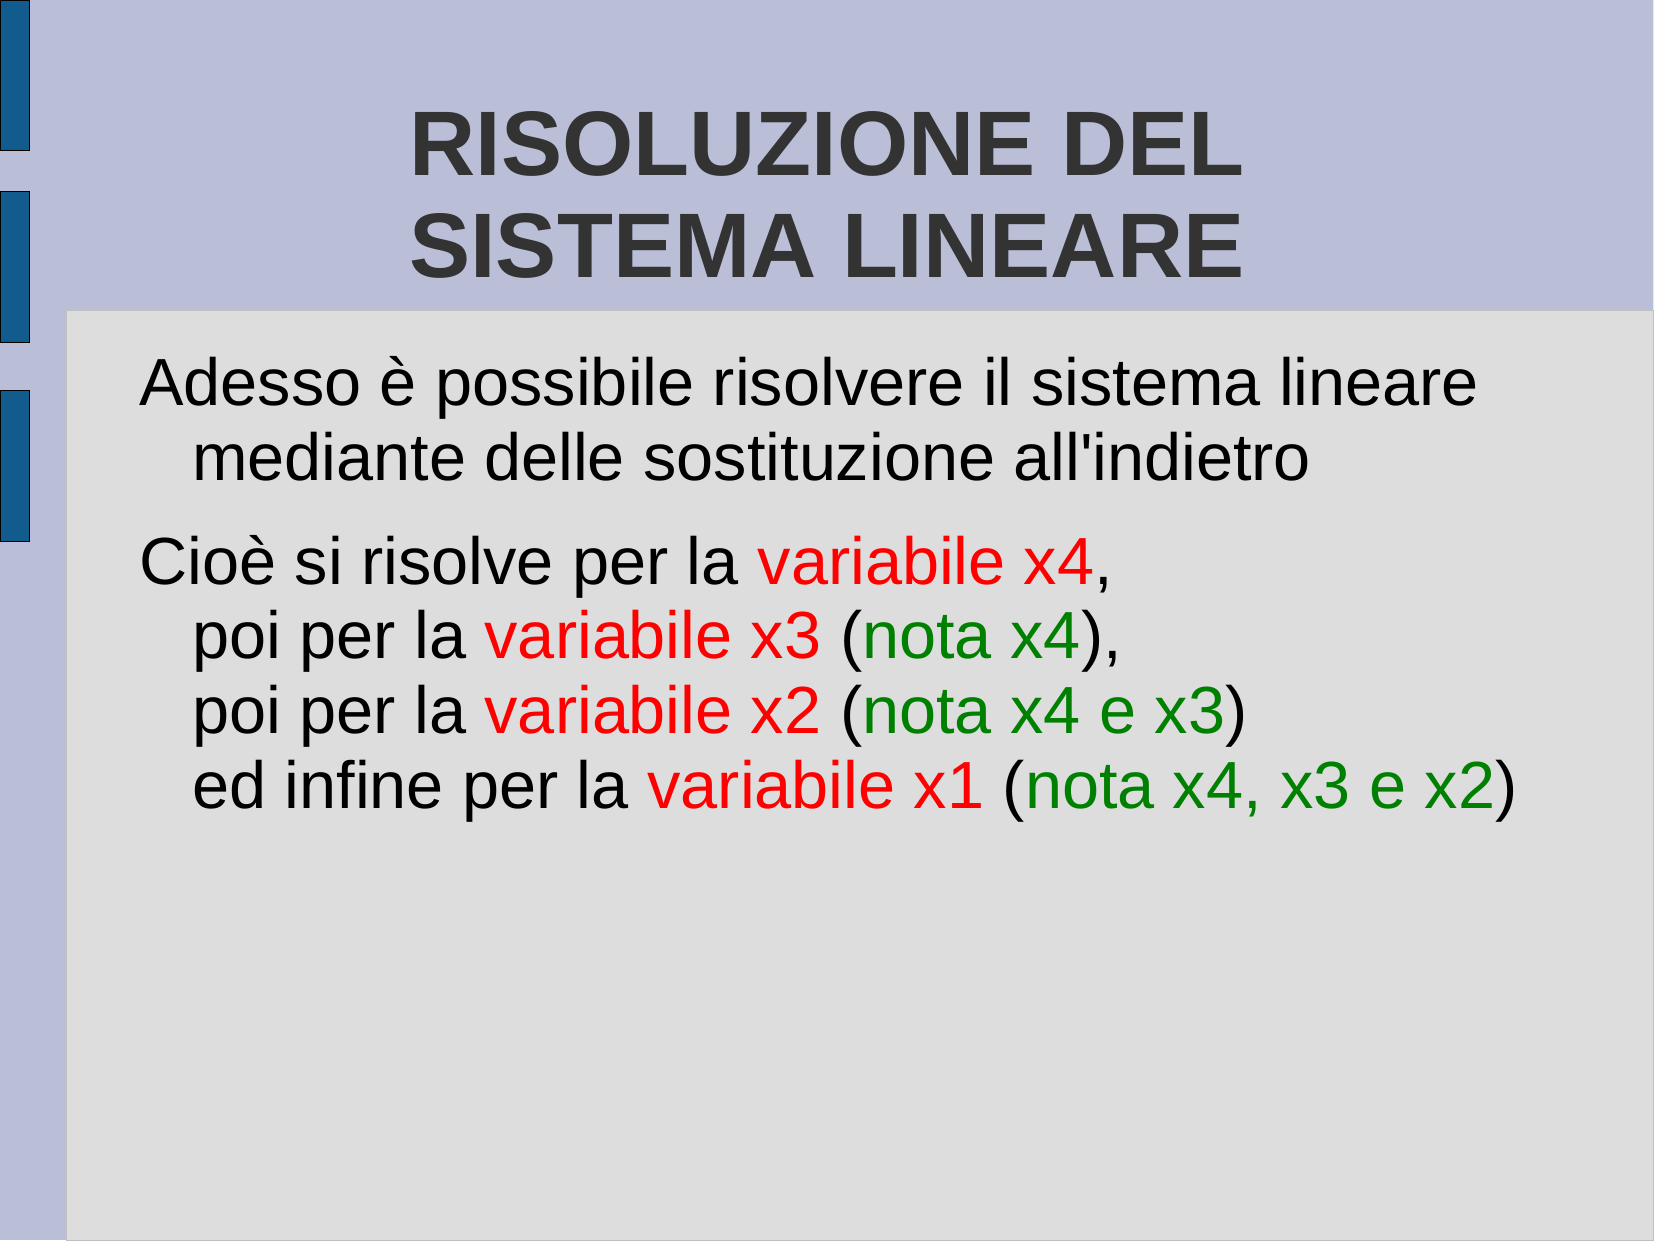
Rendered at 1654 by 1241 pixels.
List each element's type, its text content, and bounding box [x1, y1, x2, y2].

title RISOLUZIONE DEL SISTEMA LINEARE [121, 91, 1534, 299]
list Adesso è possibile risolvere il sistema lineare mediante delle sostituzione all'indietro Cioè si risolve per la variabile x4, poi per la variabile x3 (nota x4), poi per la variabile x2 (nota x4 e x3) ed infine per la variabile x1 (nota x4, x3 e x2) [121, 344, 1534, 1112]
